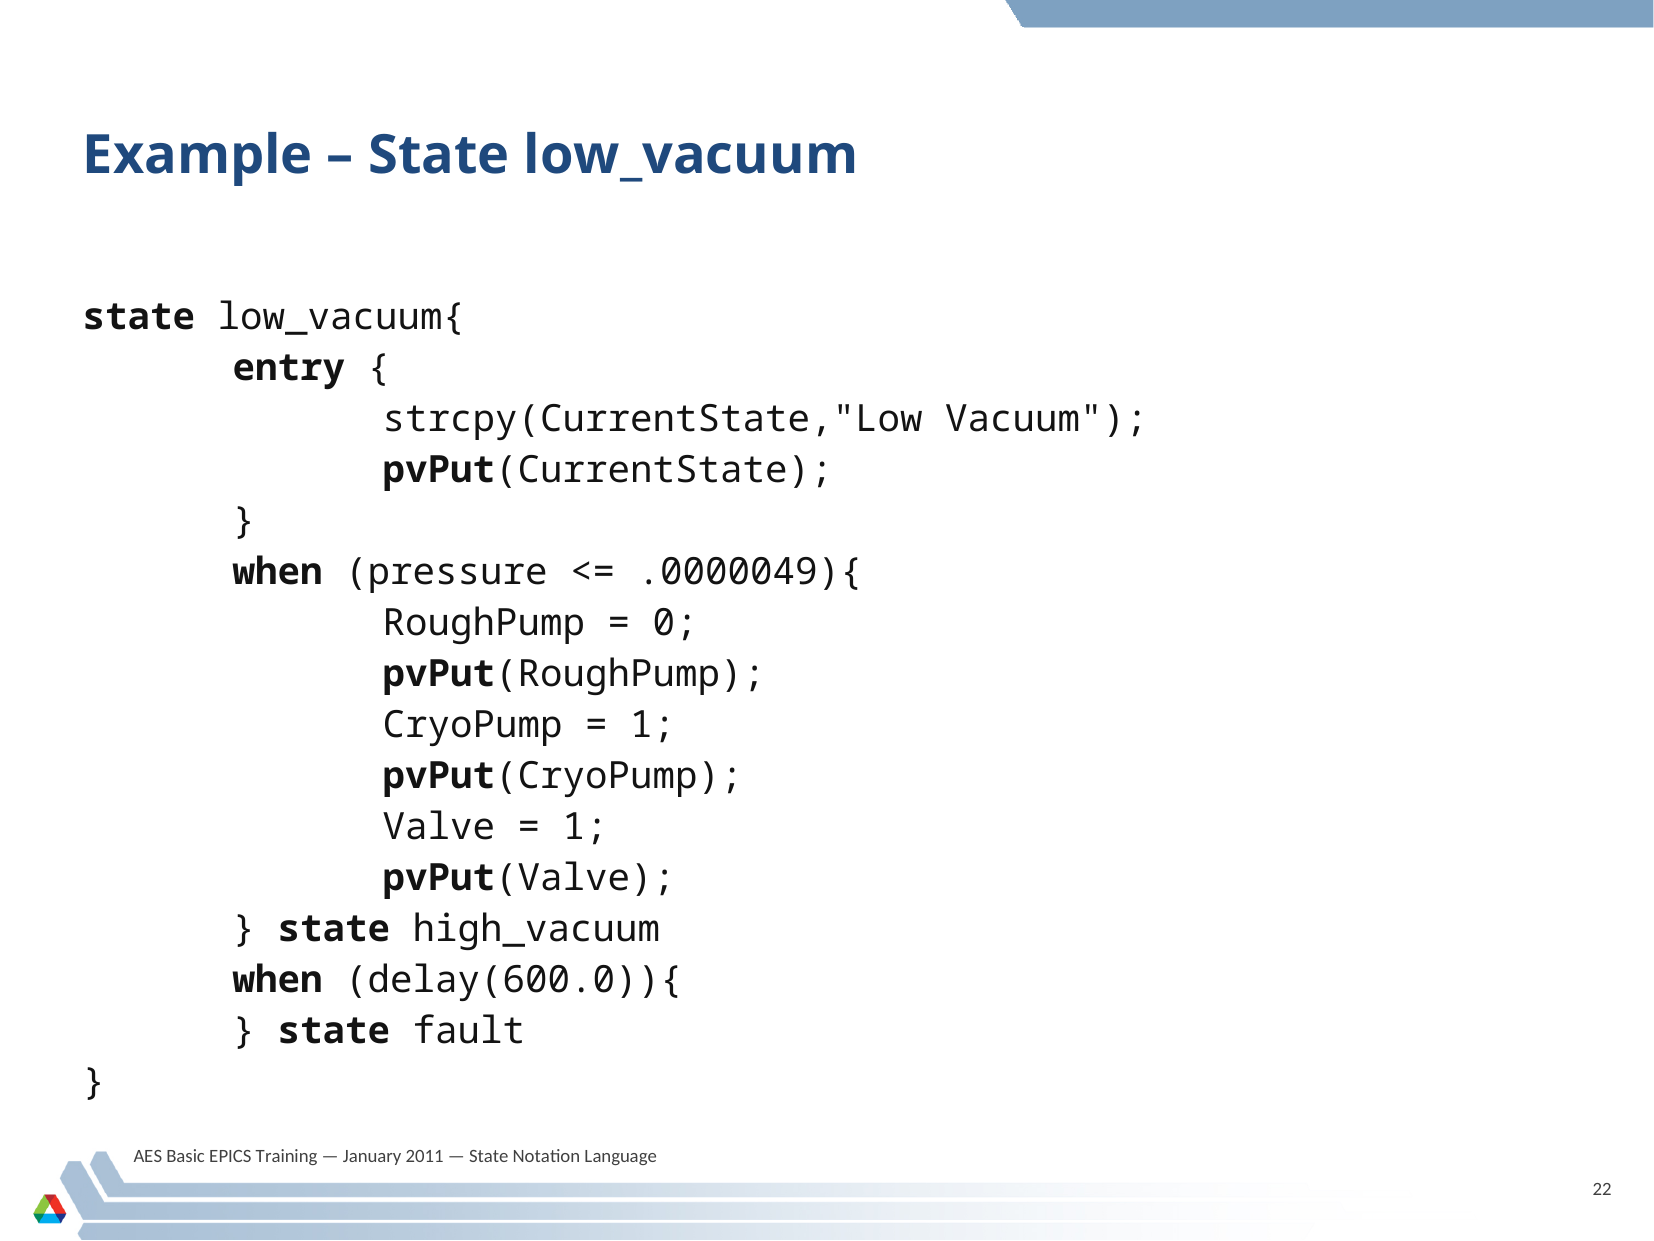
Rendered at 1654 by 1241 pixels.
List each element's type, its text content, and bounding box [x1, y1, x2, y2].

list state low_vacuum{ entry { strcpy(CurrentState,"Low Vacuum"); pvPut(CurrentState); } when (pressure <= .0000049){ RoughPump = 0; pvPut(RoughPump); CryoPump = 1; pvPut(CryoPump); Valve = 1; pvPut(Valve); } state high_vacuum when (delay(600.0)){ } state fault } [82, 289, 1571, 1108]
picture [0, 0, 1654, 29]
picture [0, 1143, 1654, 1240]
title Example – State low_vacuum [82, 49, 1571, 257]
